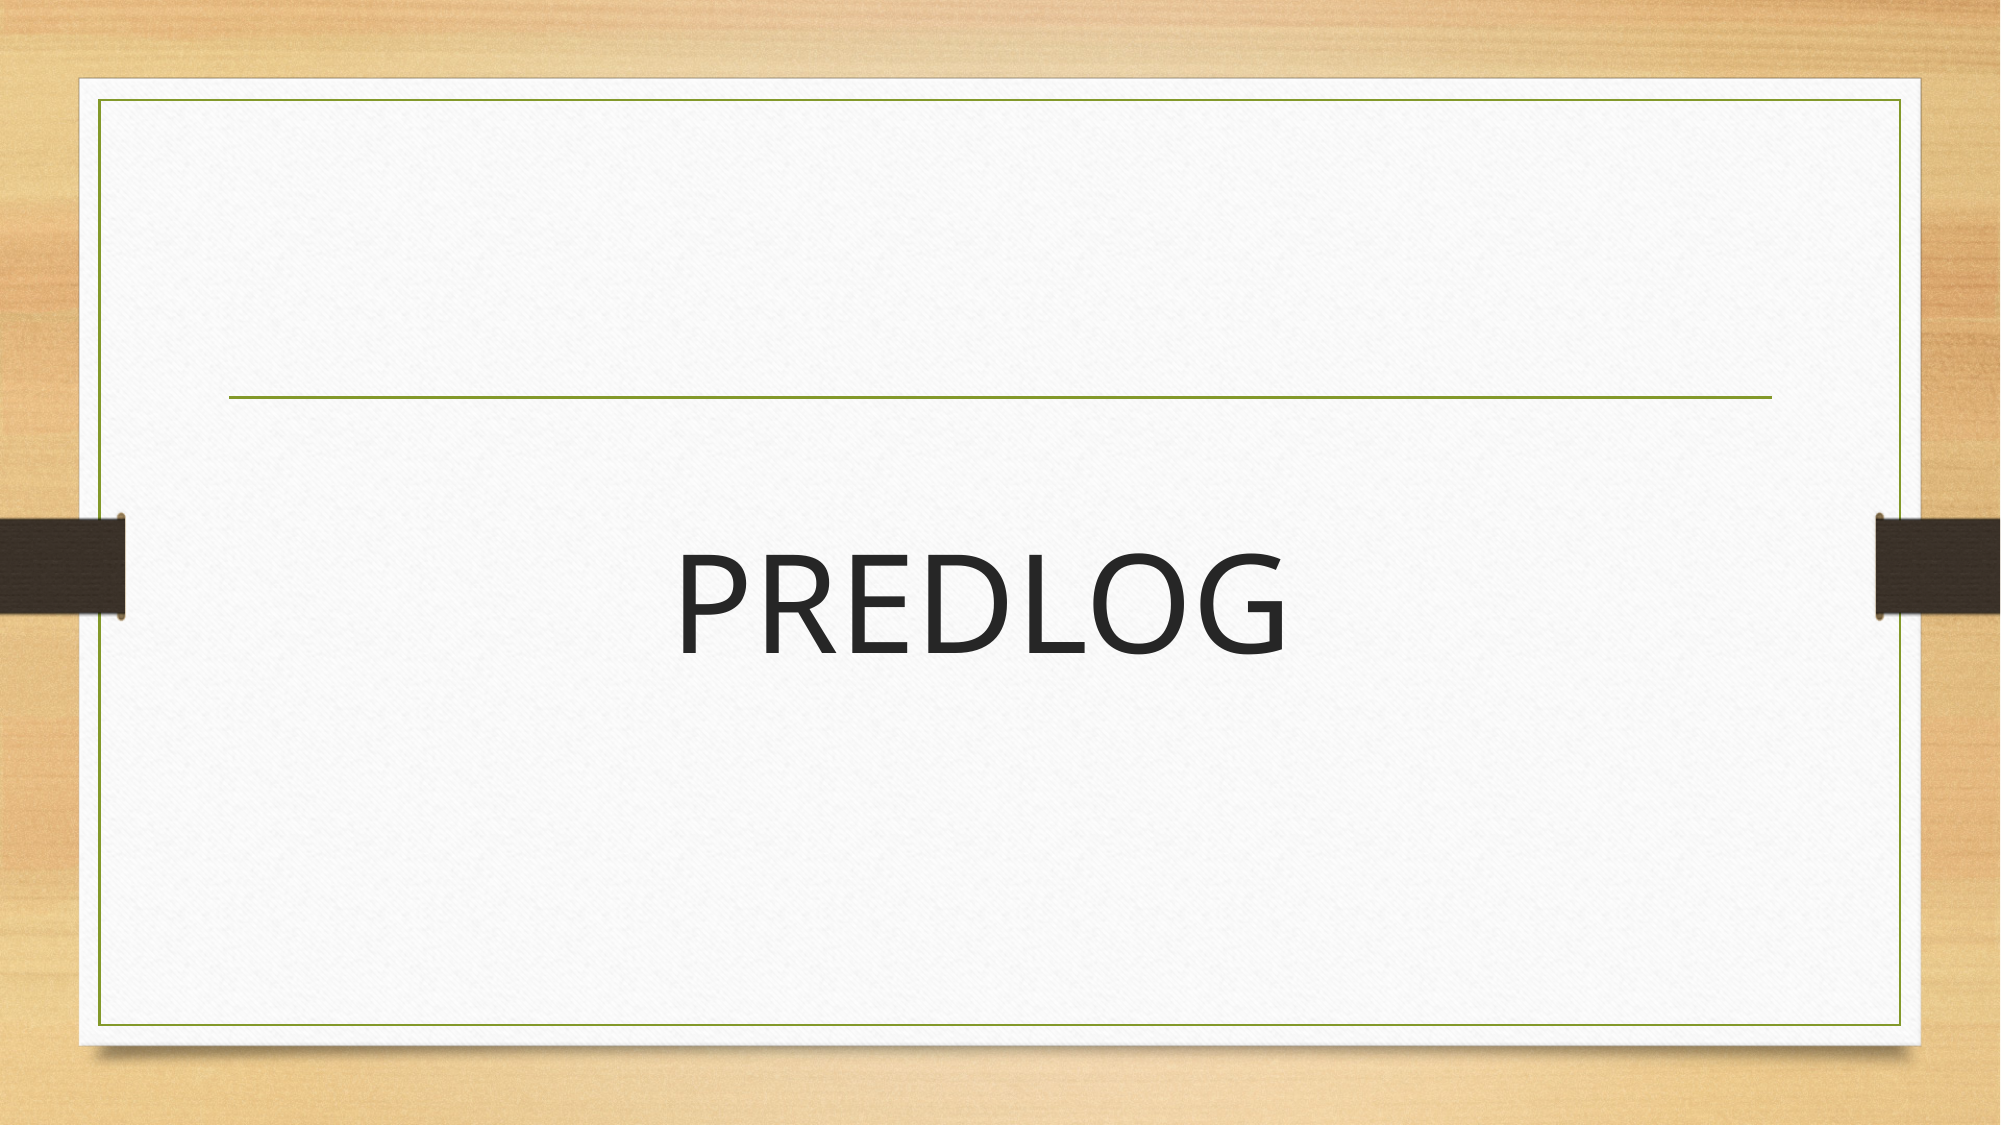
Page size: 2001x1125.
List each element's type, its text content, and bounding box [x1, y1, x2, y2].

title PREDLOG [212, 491, 1788, 706]
